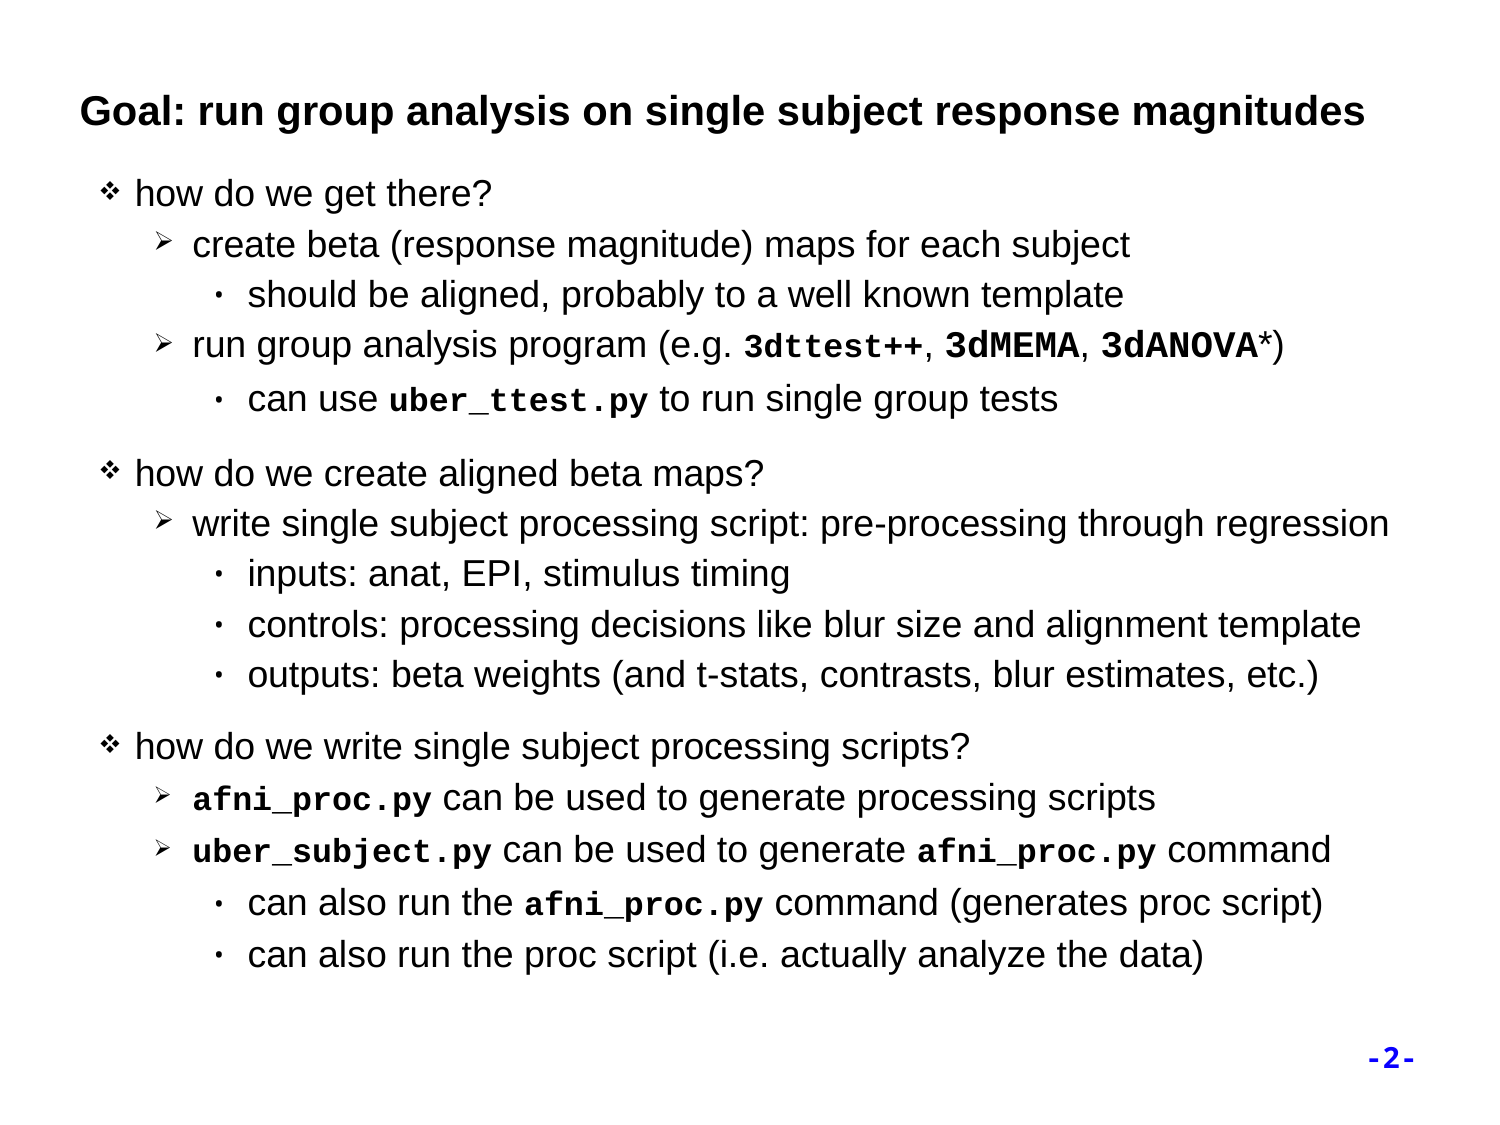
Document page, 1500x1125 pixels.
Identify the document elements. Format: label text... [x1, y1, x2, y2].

list Goal: run group analysis on single subject response magnitudes how do we get there? create beta (response magnitude) maps for each subject should be aligned, probably to a well known template run group analysis program (e.g. 3dttest++, 3dMEMA, 3dANOVA*) can use uber_ttest.py to run single group tests how do we create aligned beta maps? write single subject processing script: pre-processing through regression inputs: anat, EPI, stimulus timing controls: processing decisions like blur size and alignment template outputs: beta weights (and t-stats, contrasts, blur estimates, etc.) how do we write single subject processing scripts? afni_proc.py can be used to generate processing scripts uber_subject.py can be used to generate afni_proc.py command can also run the afni_proc.py command (generates proc script) can also run the proc script (i.e. actually analyze the data) [26, 75, 1463, 1113]
